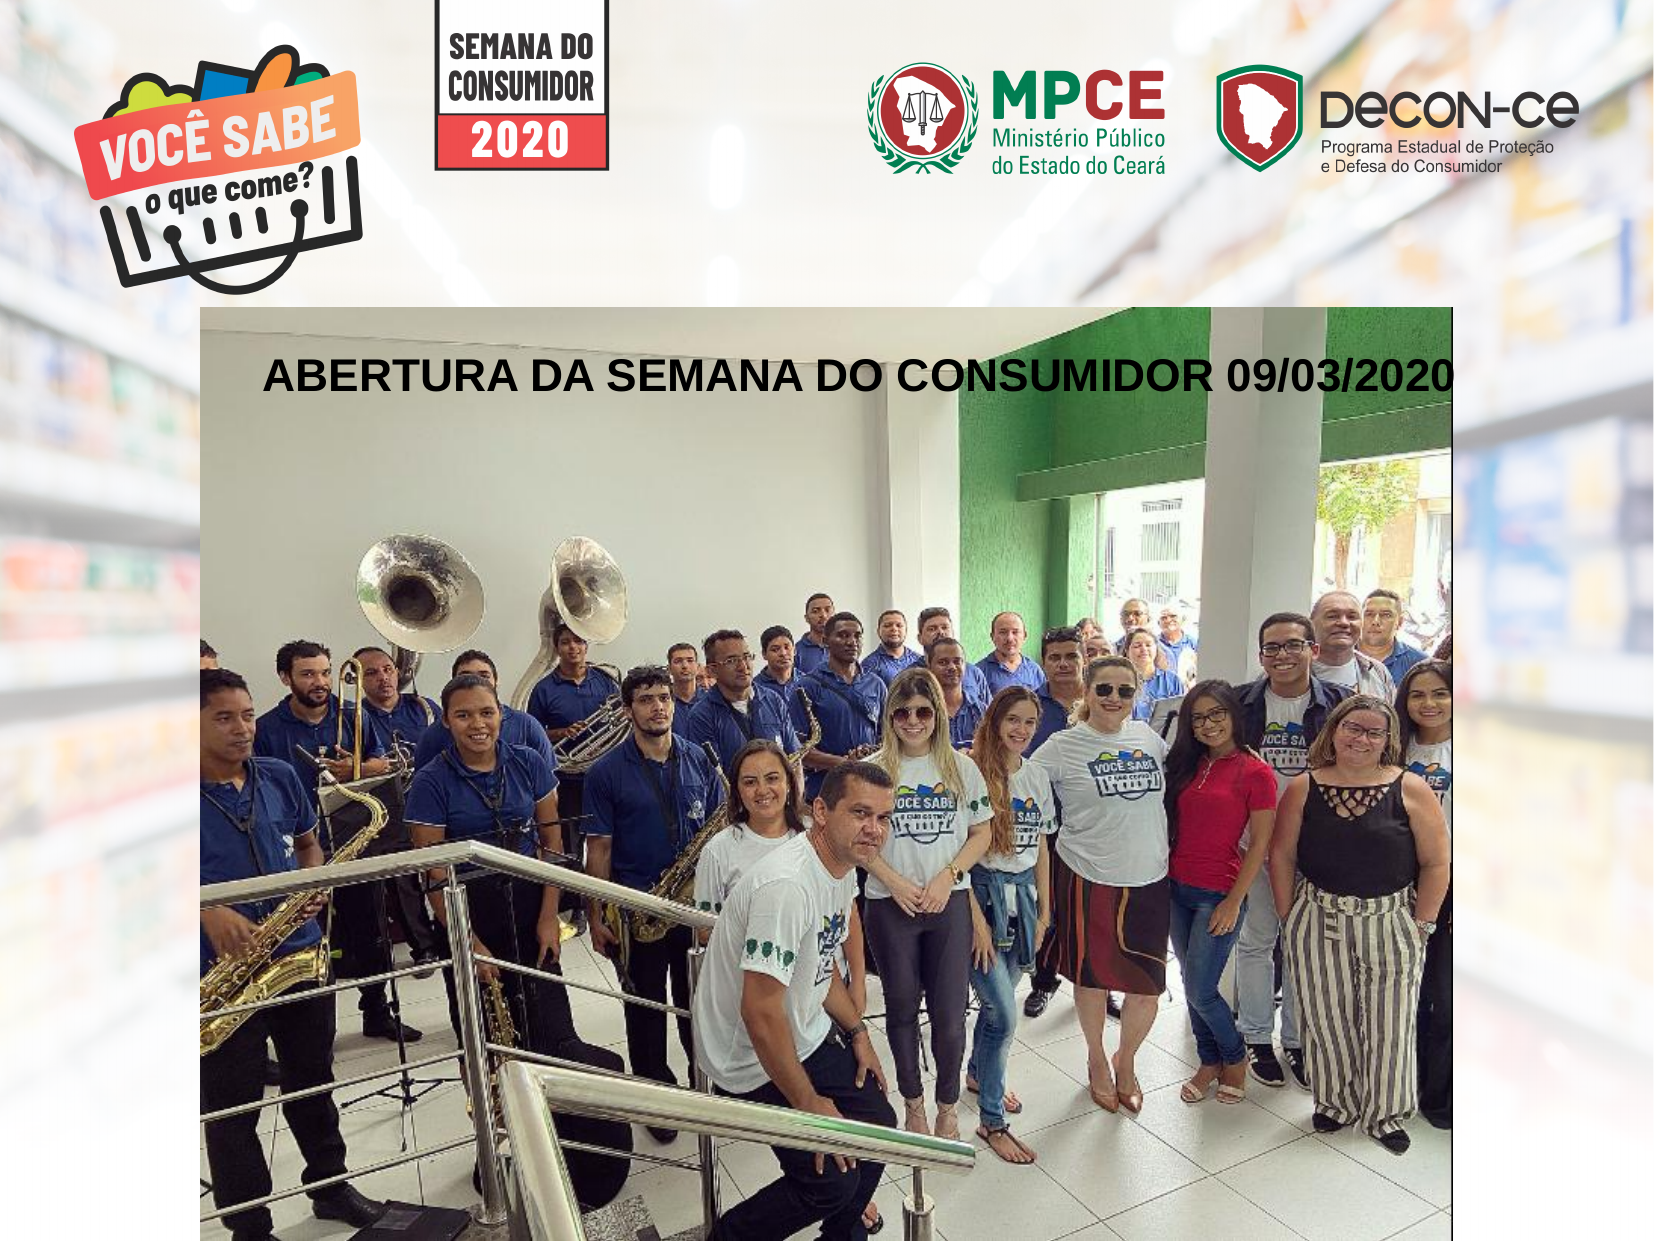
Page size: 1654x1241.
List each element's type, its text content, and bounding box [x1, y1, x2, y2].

picture [1438, 364, 1447, 386]
picture [200, 307, 1453, 1241]
text_box ABERTURA DA SEMANA DO CONSUMIDOR 09/03/2020 [248, 342, 1134, 459]
